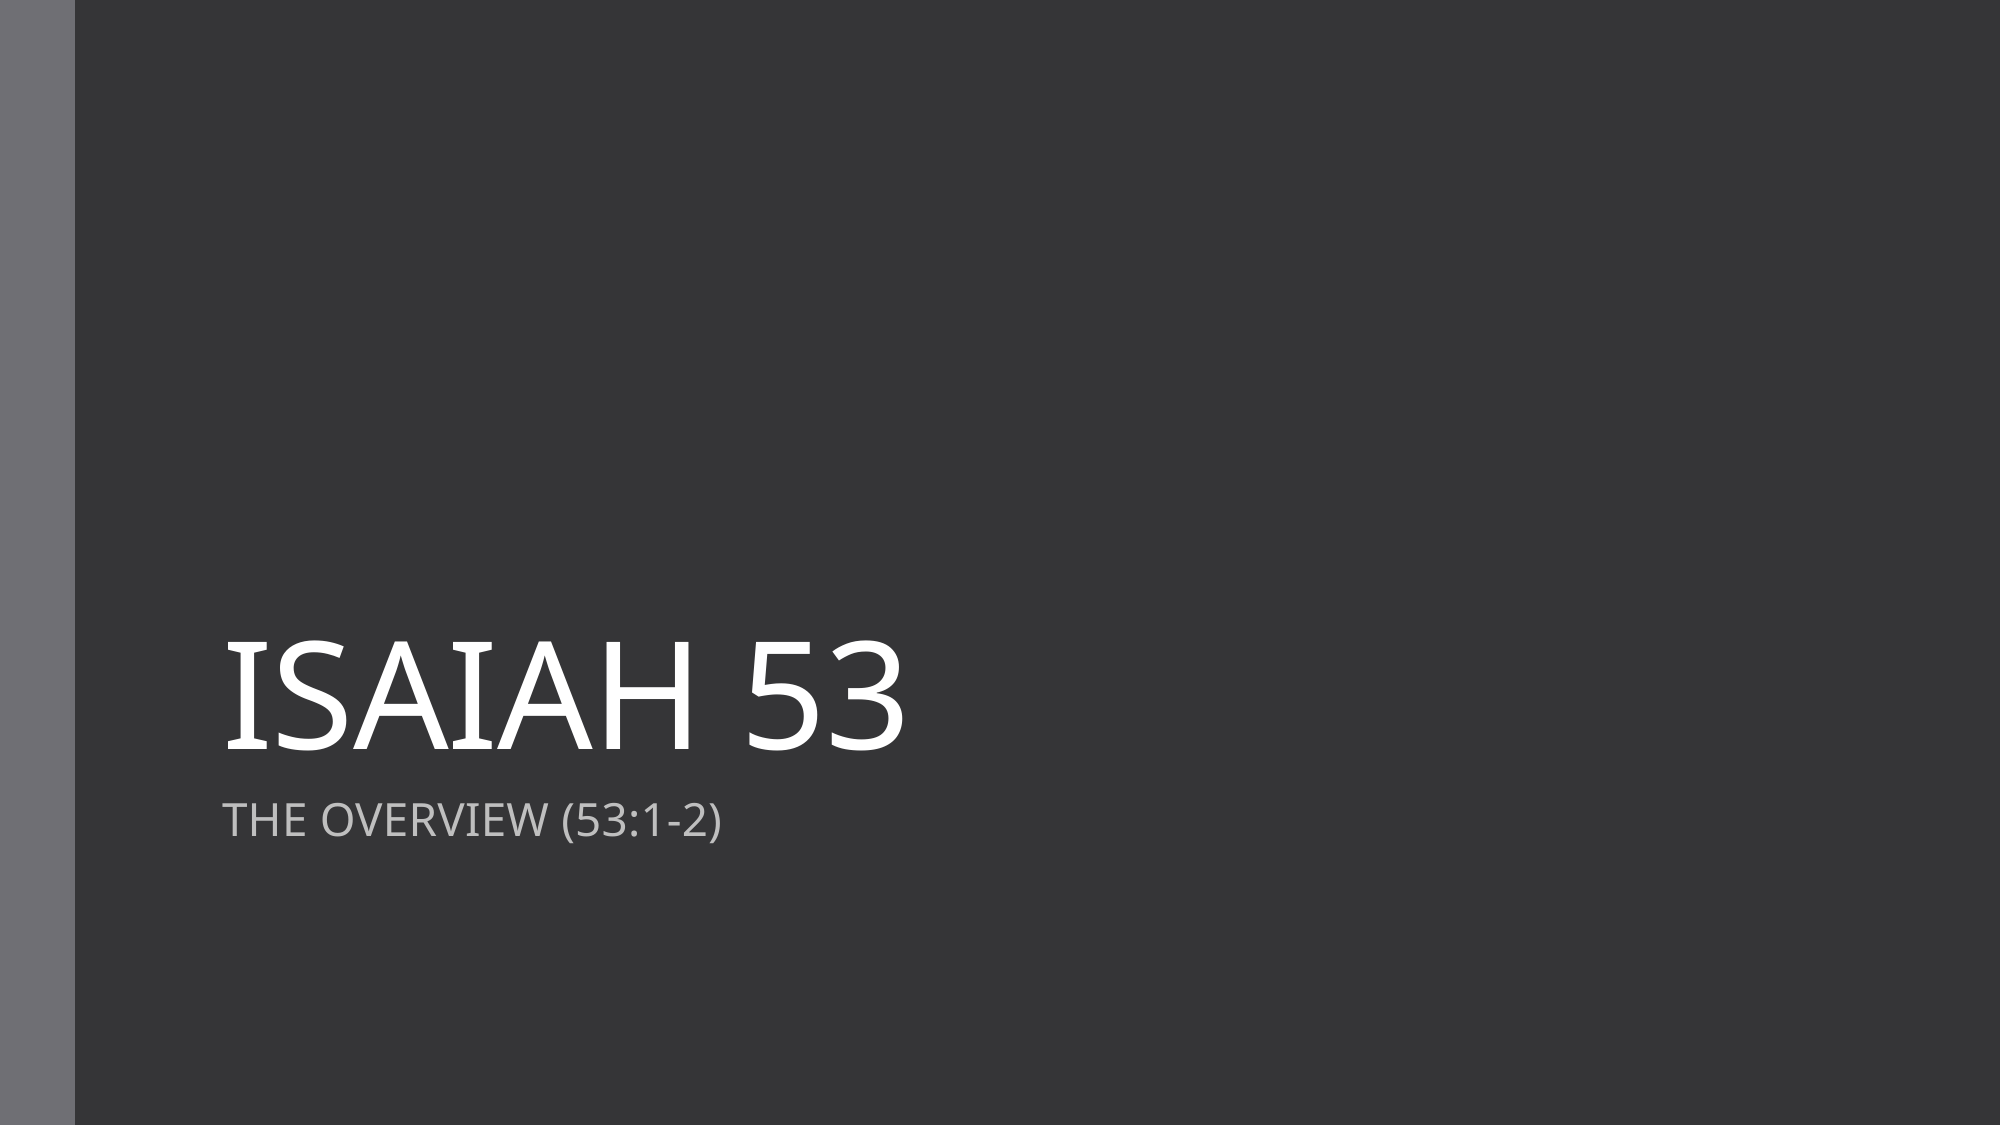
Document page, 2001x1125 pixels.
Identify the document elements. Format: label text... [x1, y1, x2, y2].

title ISAIAH 53 [206, 124, 1752, 787]
subtitle THE OVERVIEW (53:1-2) [206, 787, 1752, 1066]
